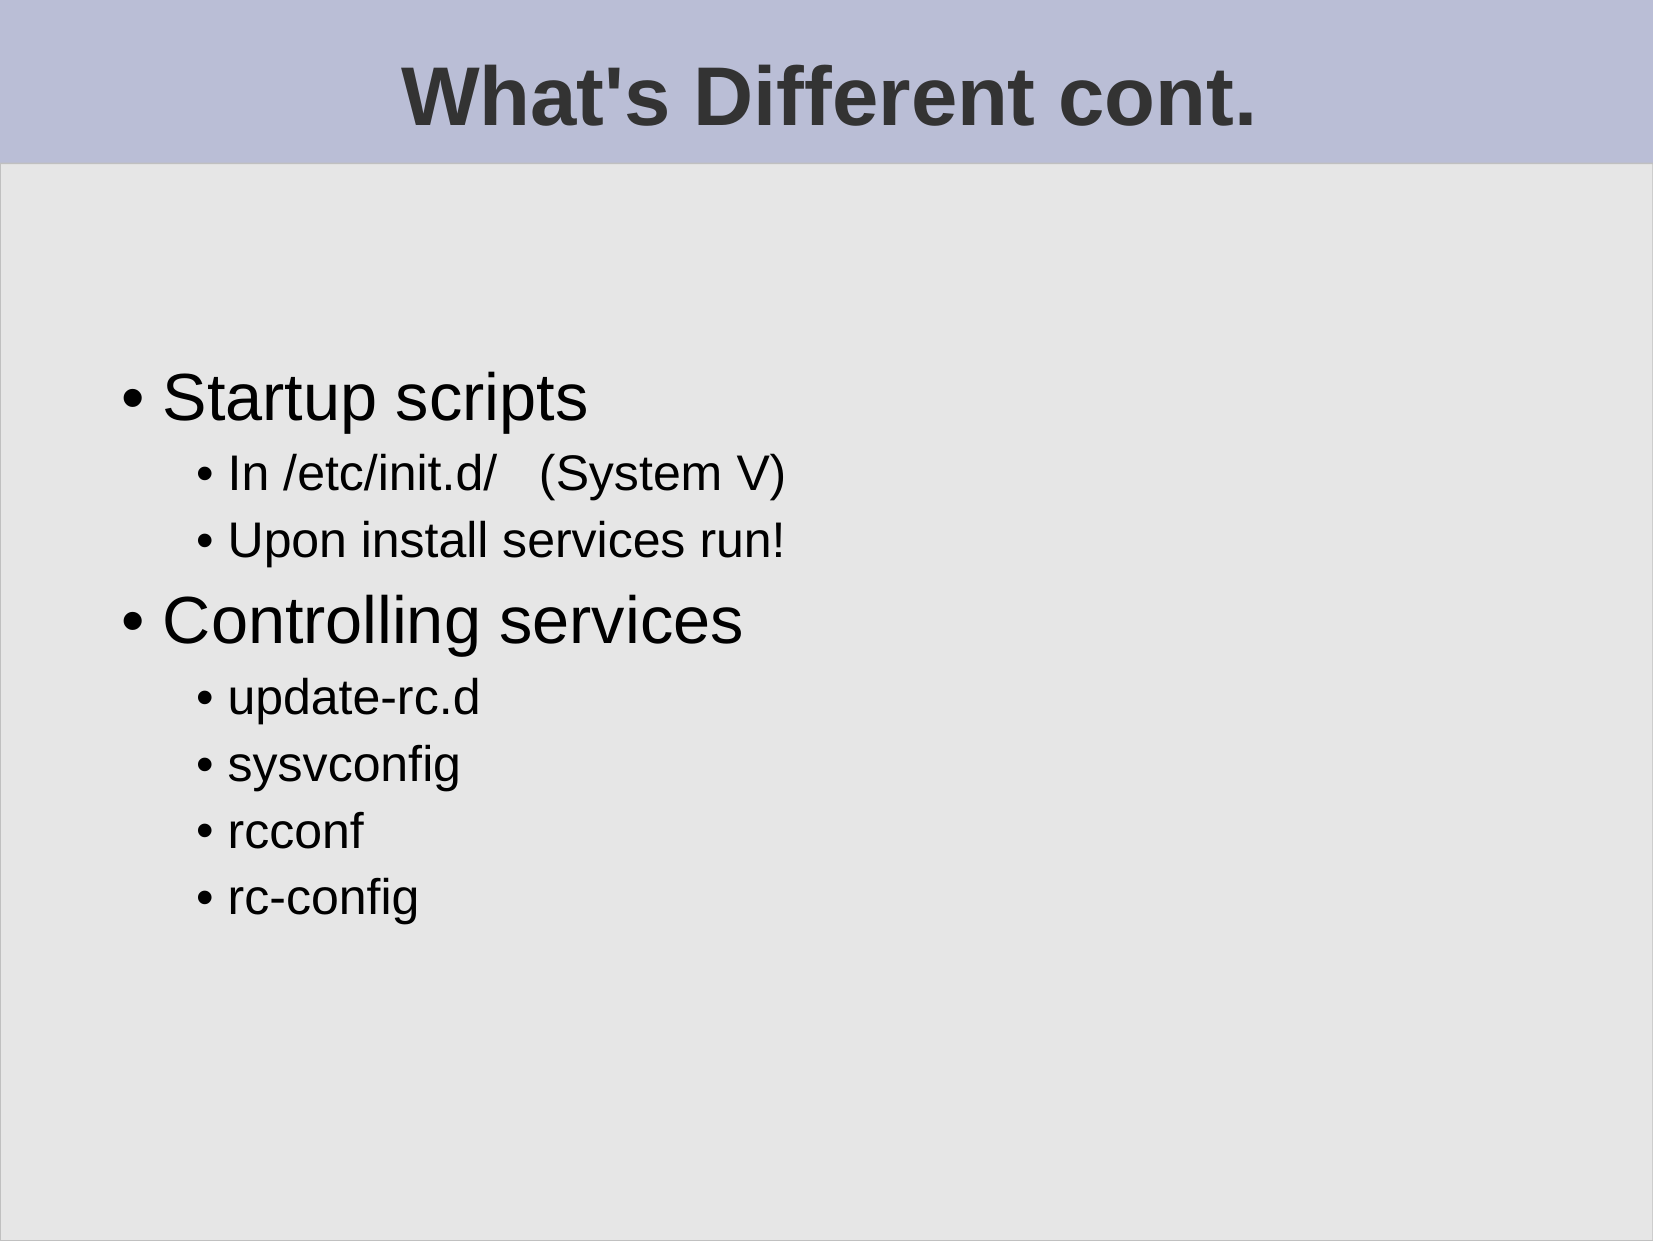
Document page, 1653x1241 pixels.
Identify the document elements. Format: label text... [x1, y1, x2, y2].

title What's Different cont. [124, 0, 1536, 163]
list Startup scripts In /etc/init.d/ (System V) Upon install services run! Controlling services update-rc.d sysvconfig rcconf rc-config [121, 344, 1533, 1128]
text_box [0, 163, 1653, 1241]
